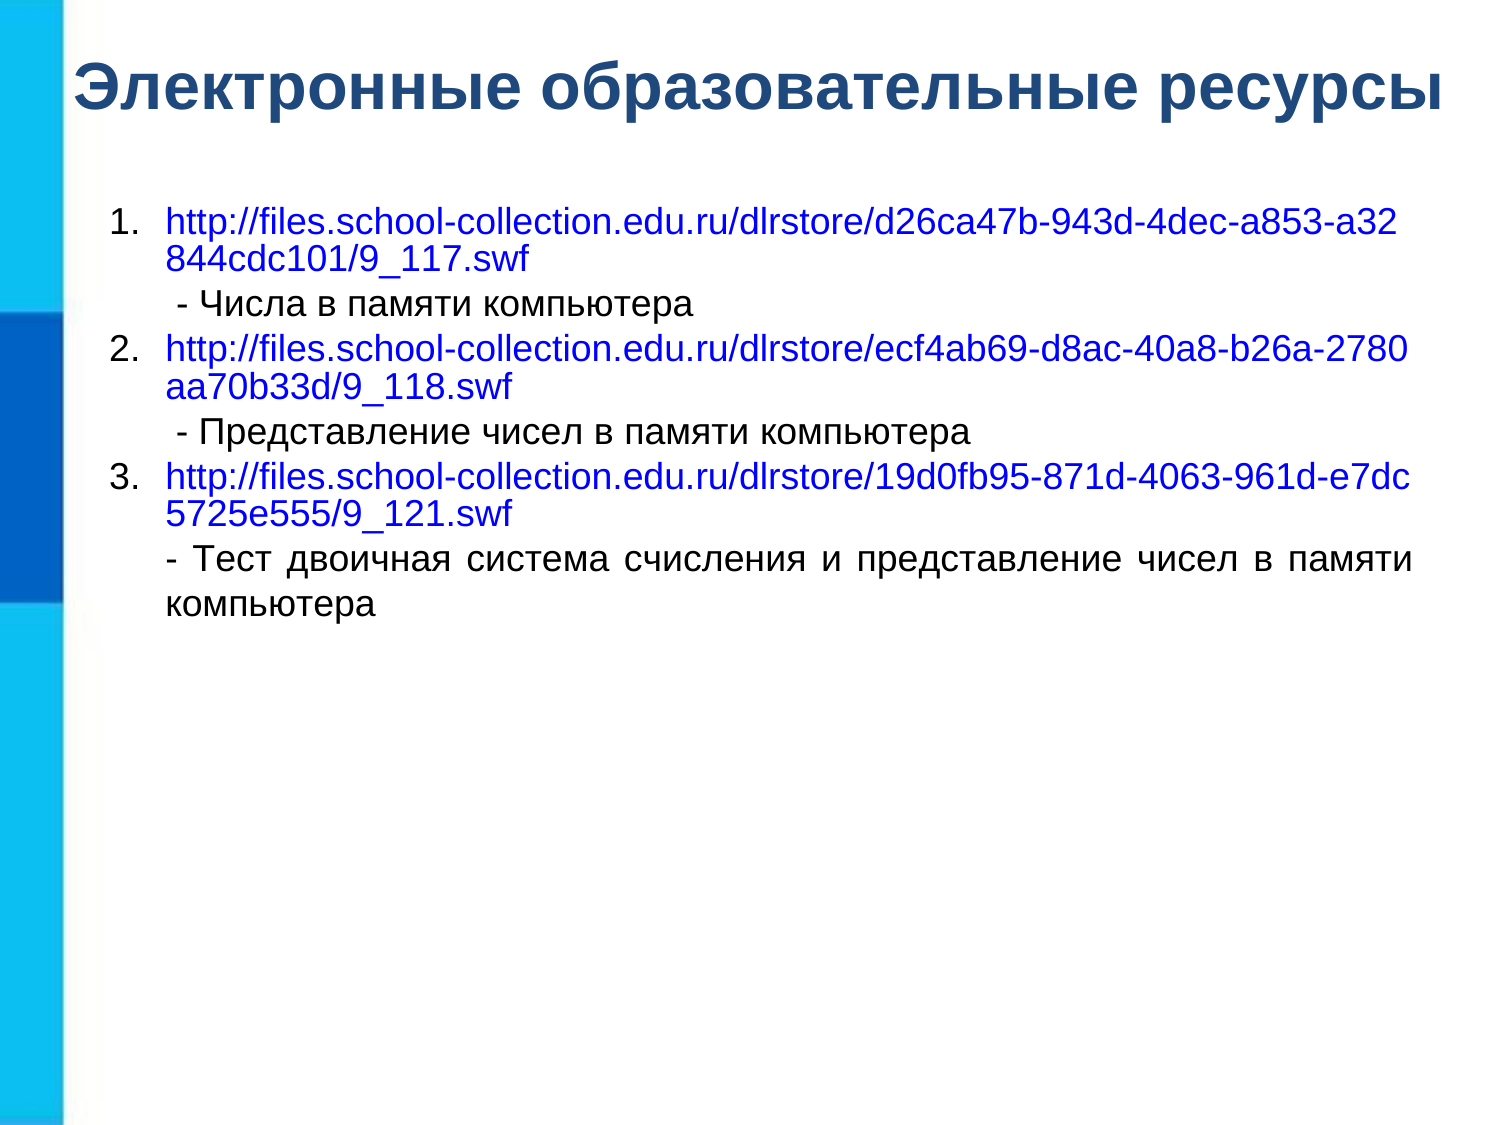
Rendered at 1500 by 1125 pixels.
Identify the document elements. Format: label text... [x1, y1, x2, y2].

text_box http://files.school-collection.edu.ru/dlrstore/d26ca47b-943d-4dec-a853-a32844cdc101/9_117.swf - Числа в памяти компьютера http://files.school-collection.edu.ru/dlrstore/ecf4ab69-d8ac-40a8-b26a-2780aa70b33d/9_118.swf - Представление чисел в памяти компьютера http://files.school-collection.edu.ru/dlrstore/19d0fb95-871d-4063-961d-e7dc5725e555/9_121.swf- Тест двоичная система счисления и представление чисел в памяти компьютера [94, 188, 1430, 520]
picture [0, 0, 1500, 1125]
text_box Электронные образовательные ресурсы [58, 30, 1477, 135]
